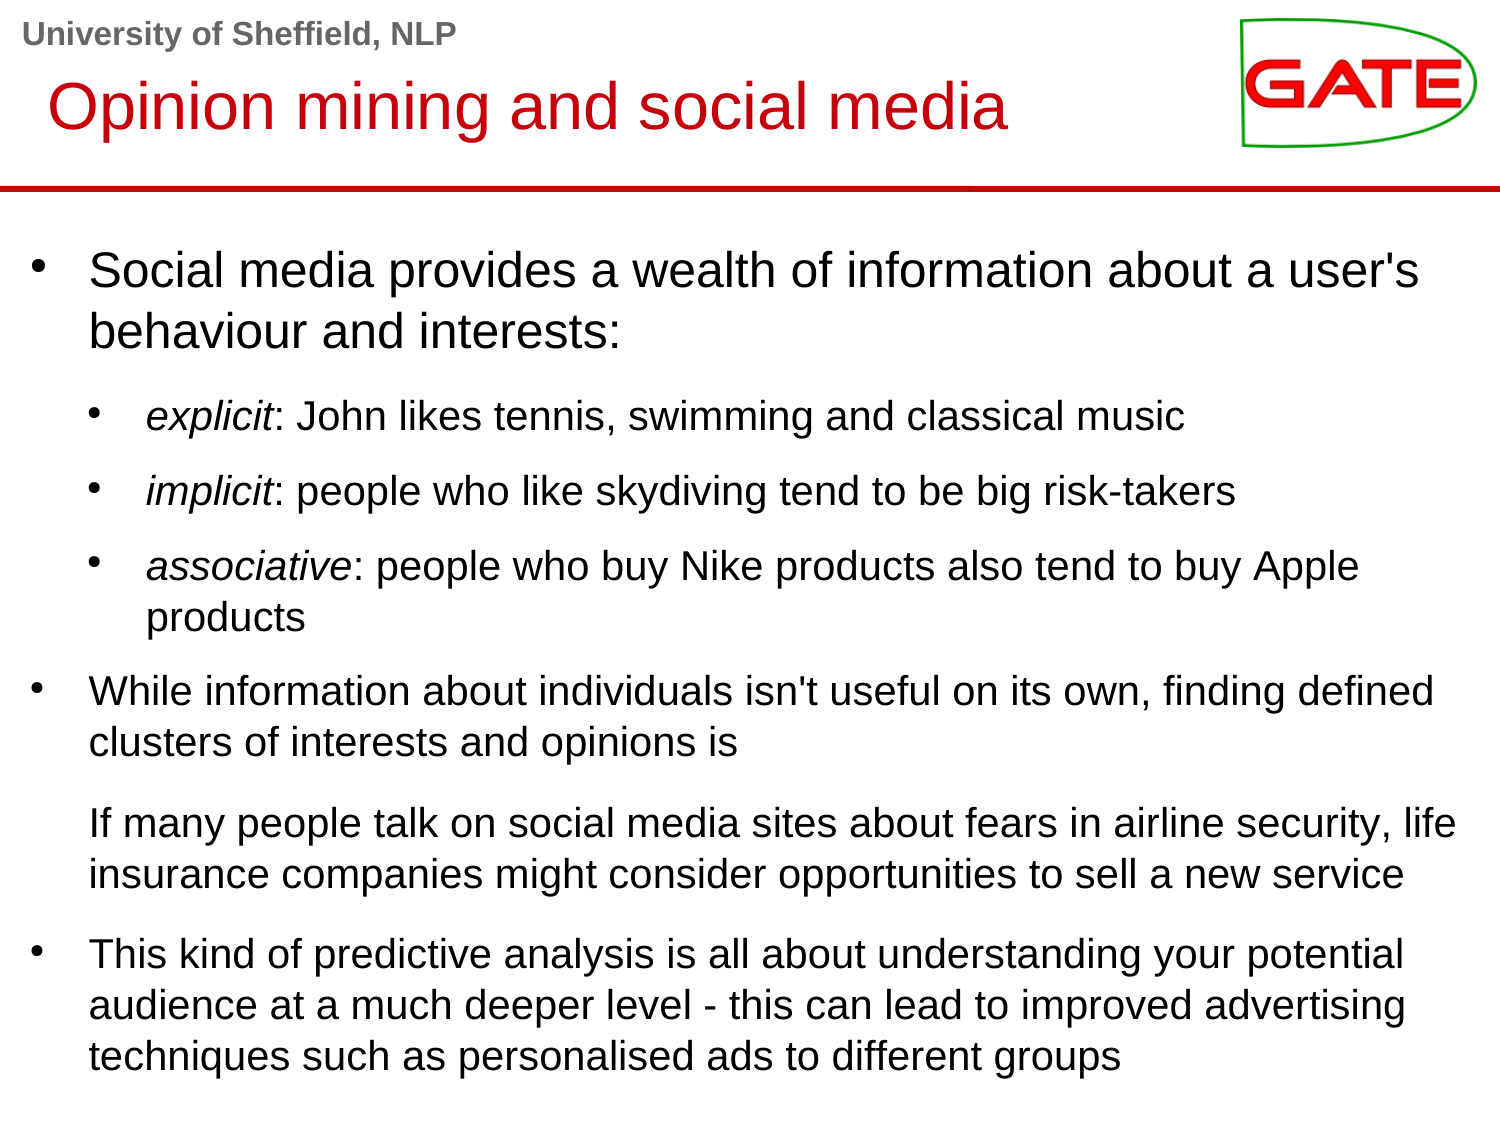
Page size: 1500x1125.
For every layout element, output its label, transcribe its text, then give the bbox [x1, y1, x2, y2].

picture [1240, 18, 1477, 148]
list Social media provides a wealth of information about a user's behaviour and interests: explicit: John likes tennis, swimming and classical music implicit: people who like skydiving tend to be big risk-takers associative: people who buy Nike products also tend to buy Apple products While information about individuals isn't useful on its own, finding defined clusters of interests and opinions is If many people talk on social media sites about fears in airline security, life insurance companies might consider opportunities to sell a new service This kind of predictive analysis is all about understanding your potential audience at a much deeper level - this can lead to improved advertising techniques such as personalised ads to different groups [29, 236, 1477, 1101]
title Opinion mining and social media [47, 47, 1267, 168]
